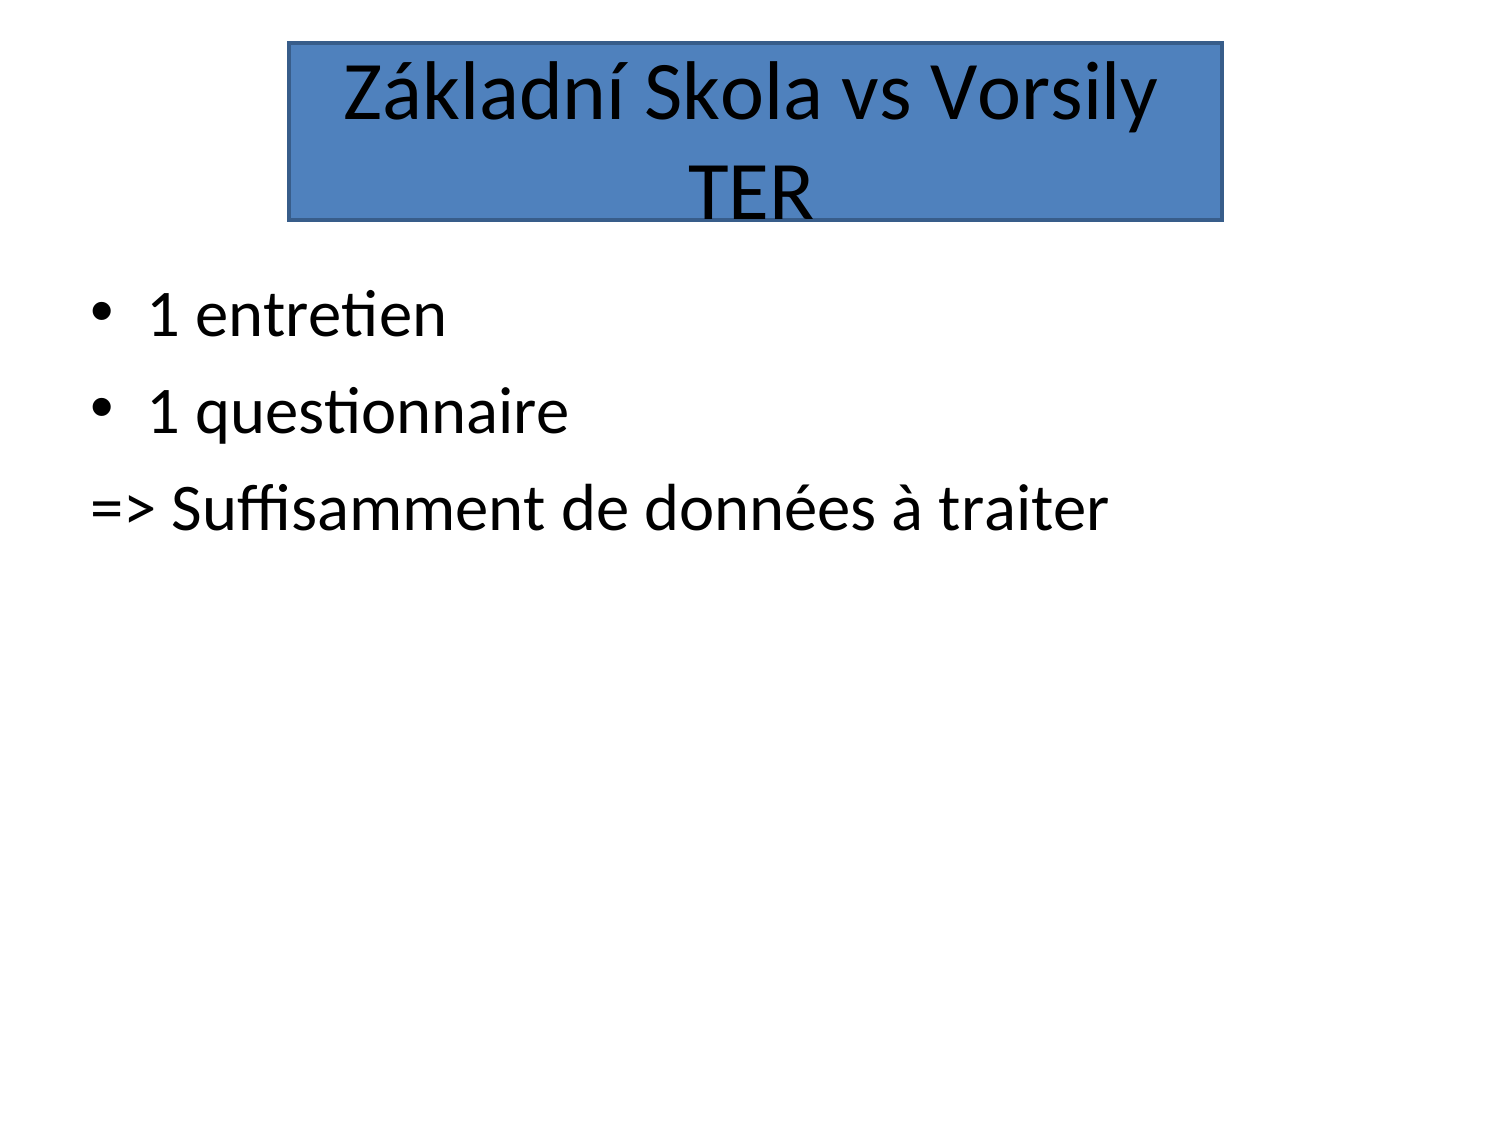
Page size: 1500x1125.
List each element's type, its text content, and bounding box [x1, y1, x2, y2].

list 1 entretien 1 questionnaire => Suffisamment de données à traiter [75, 262, 1426, 1006]
title Základní Skola vs Vorsily TER [76, 28, 1427, 244]
